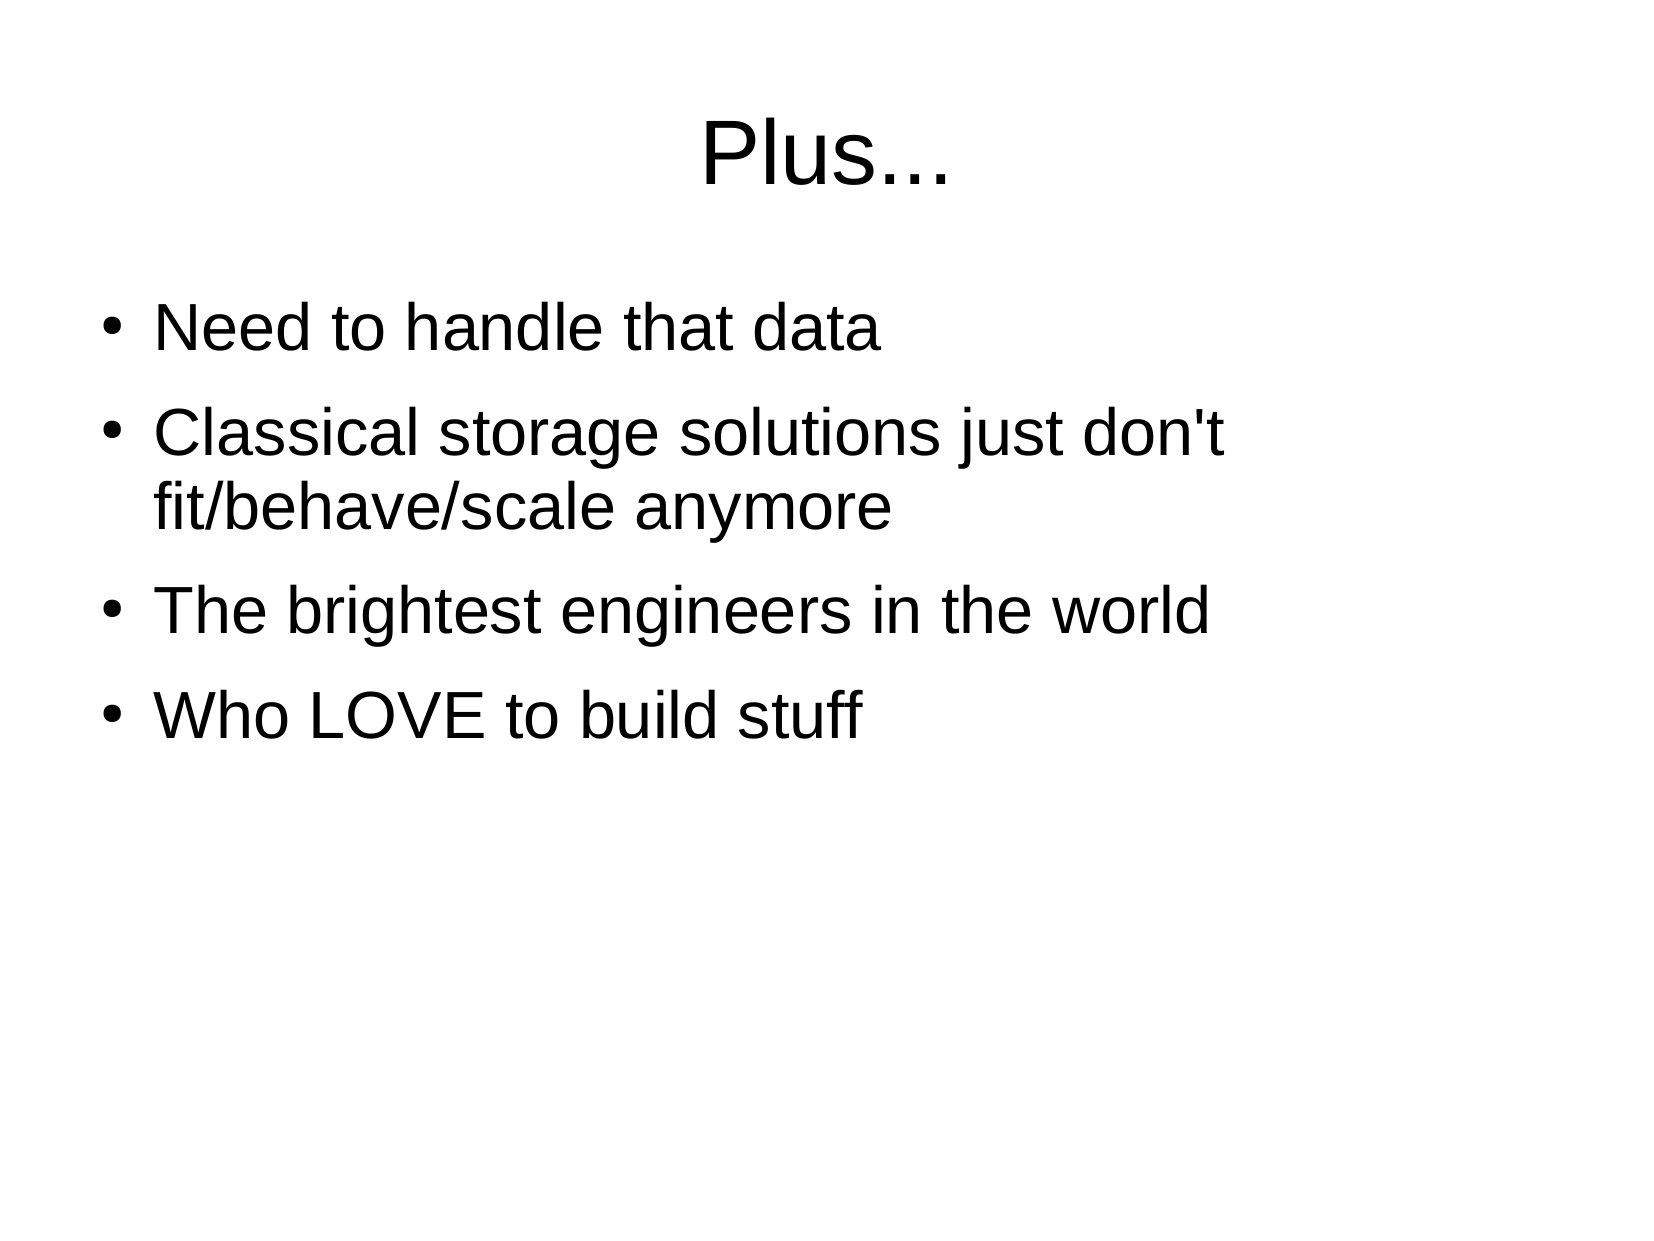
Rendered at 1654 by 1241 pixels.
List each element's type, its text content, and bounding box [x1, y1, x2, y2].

title Plus... [82, 49, 1571, 257]
list Need to handle that data Classical storage solutions just don't fit/behave/scale anymore The brightest engineers in the world Who LOVE to build stuff [82, 290, 1571, 1109]
